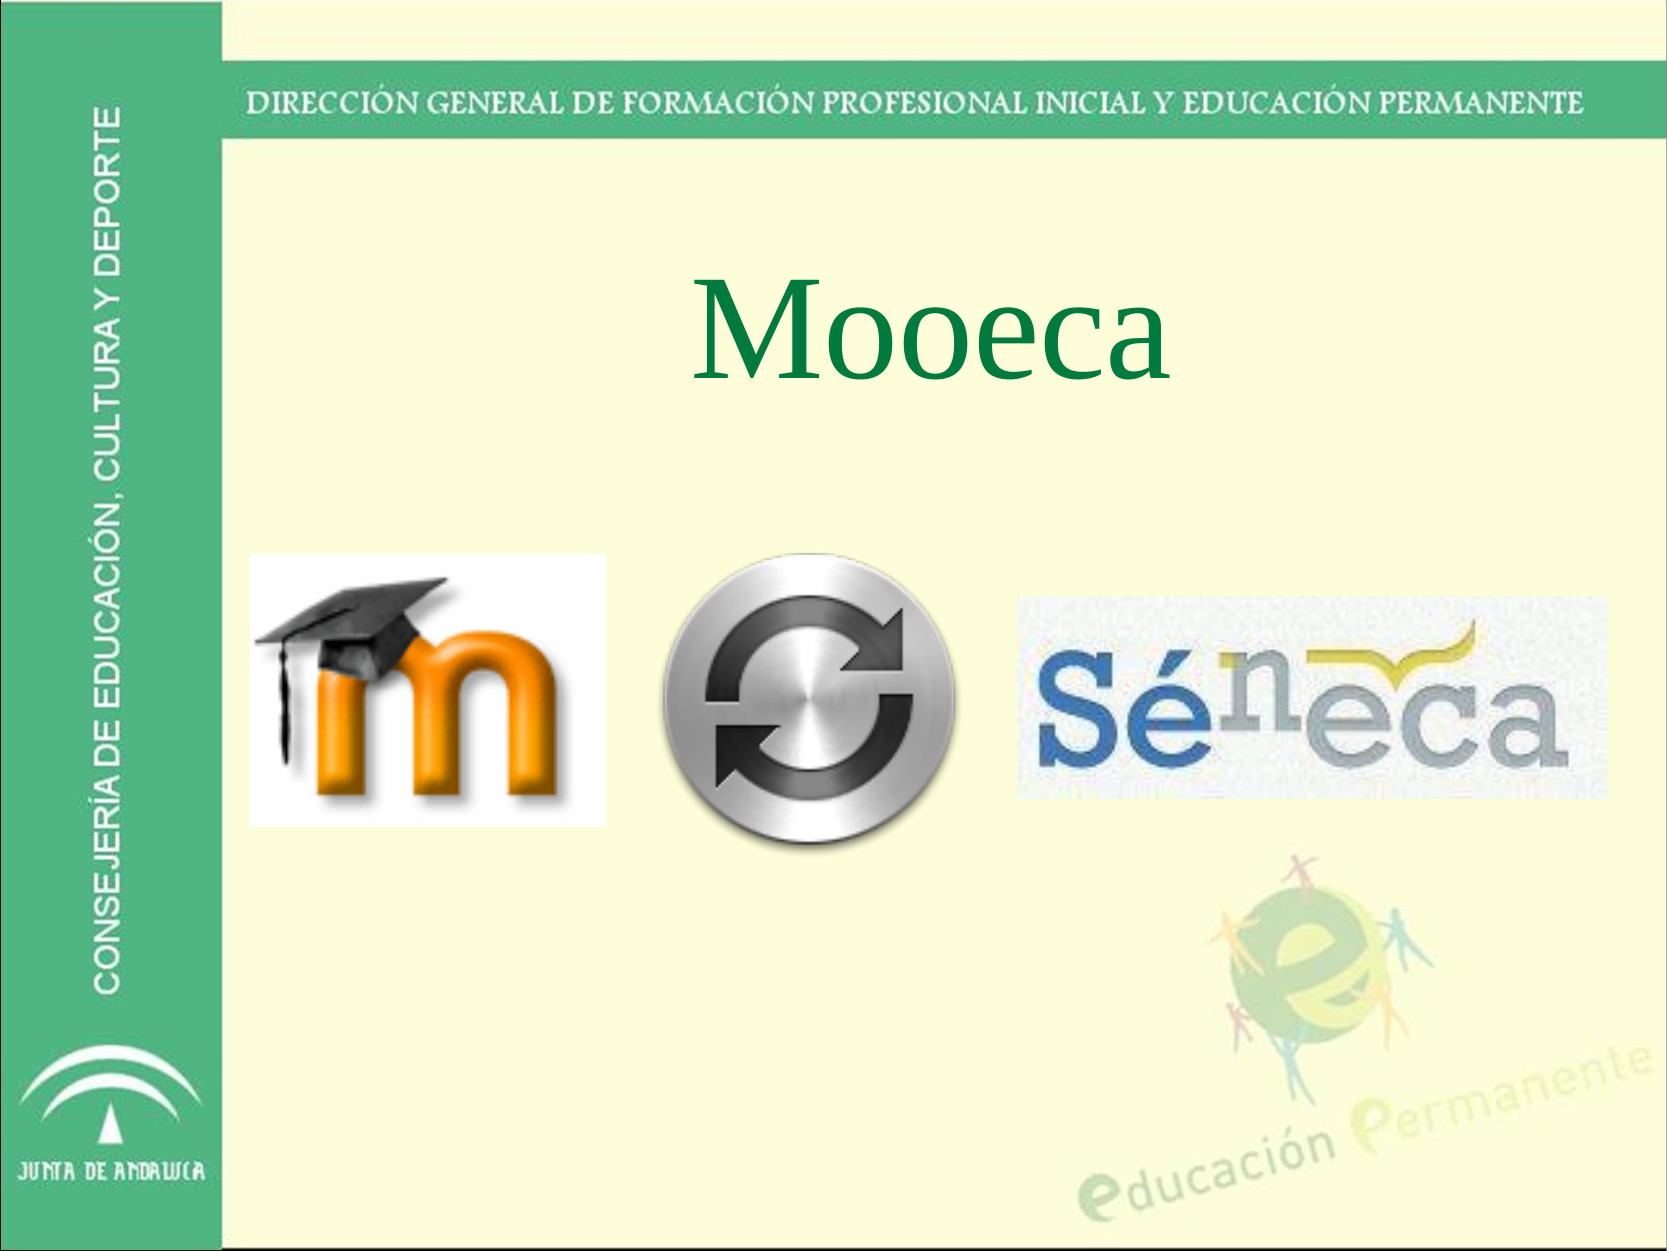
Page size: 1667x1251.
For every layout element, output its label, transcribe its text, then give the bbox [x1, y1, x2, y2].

picture [0, 0, 1667, 1251]
text_box Mooeca [271, 241, 1592, 430]
